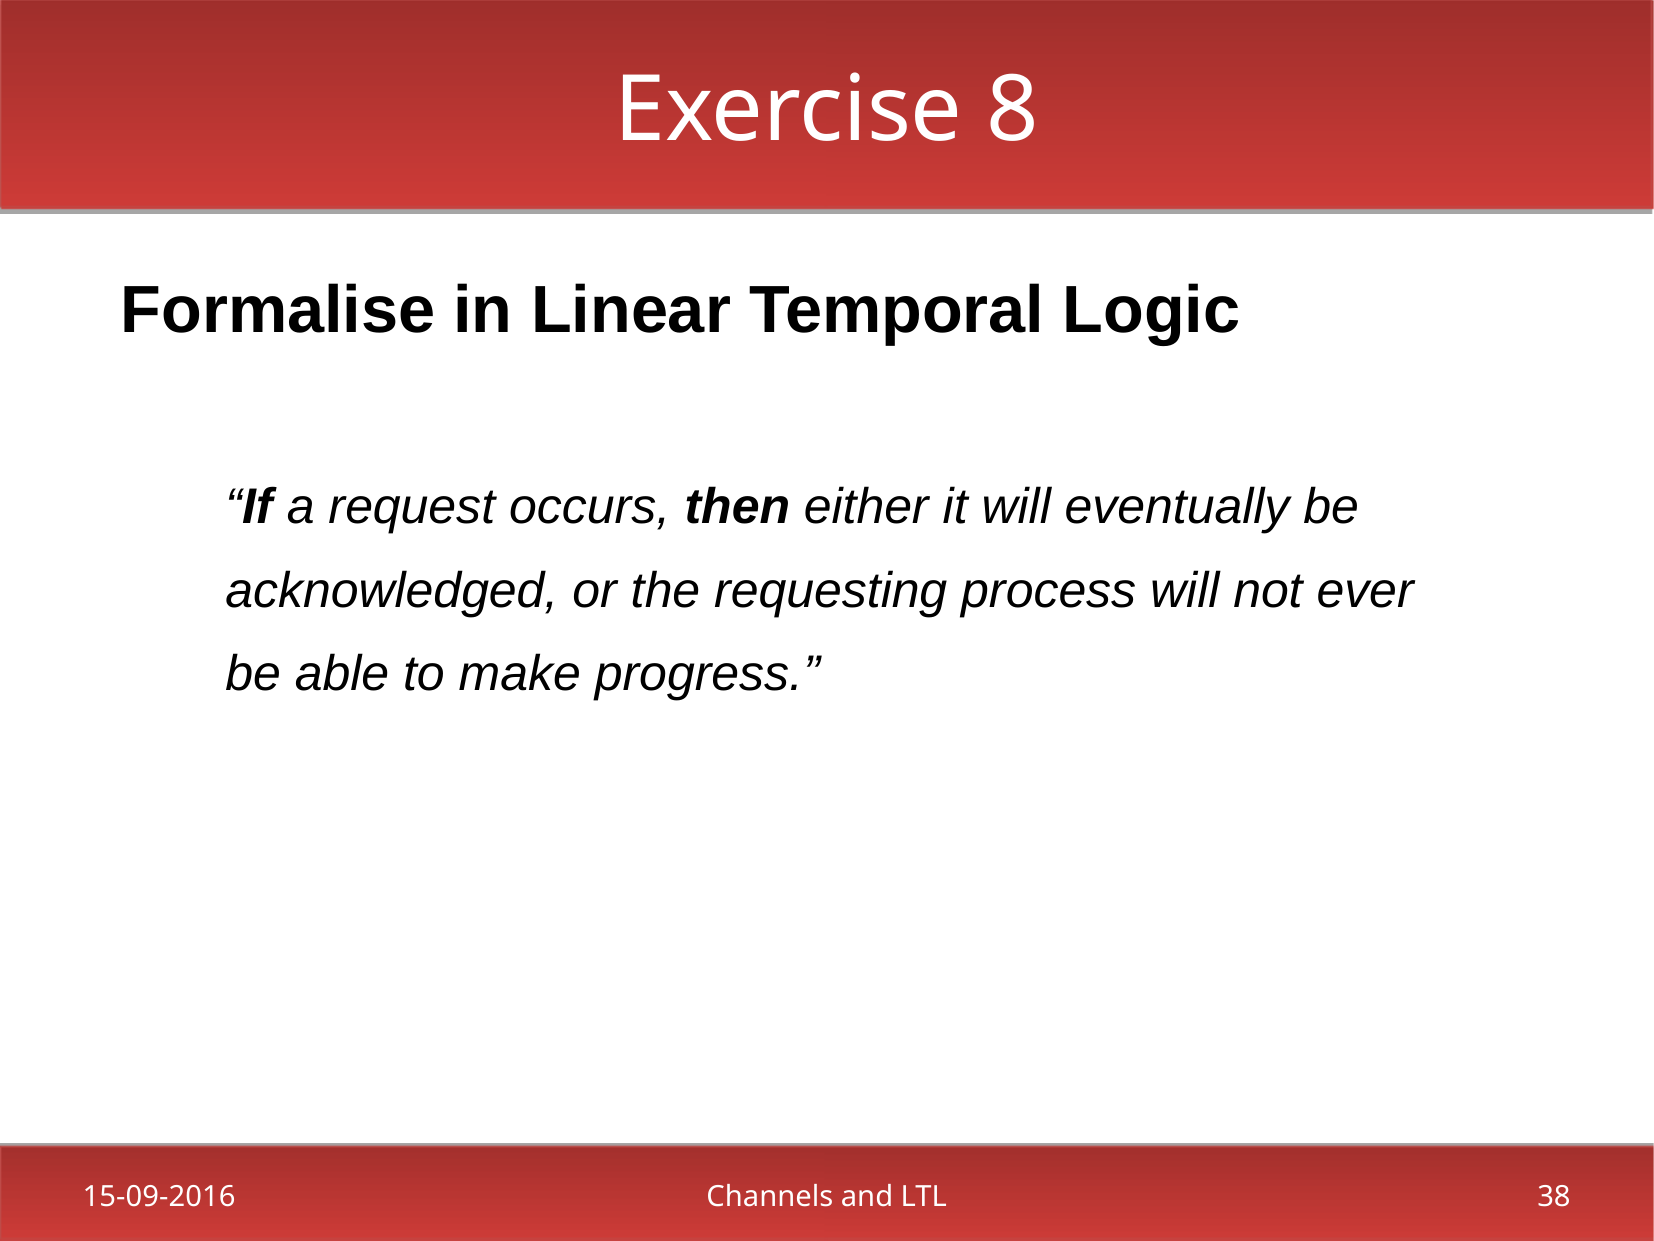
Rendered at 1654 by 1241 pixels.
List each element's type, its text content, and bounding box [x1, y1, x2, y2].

text_box Formalise in Linear Temporal Logic [105, 264, 1259, 355]
title Exercise 8 [59, 31, 1595, 178]
picture [0, 0, 1654, 214]
text_box “If a request occurs, then either it will eventually be acknowledged, or the requesting process will not ever be able to make progress.” [210, 442, 1444, 681]
picture [0, 1143, 1654, 1241]
